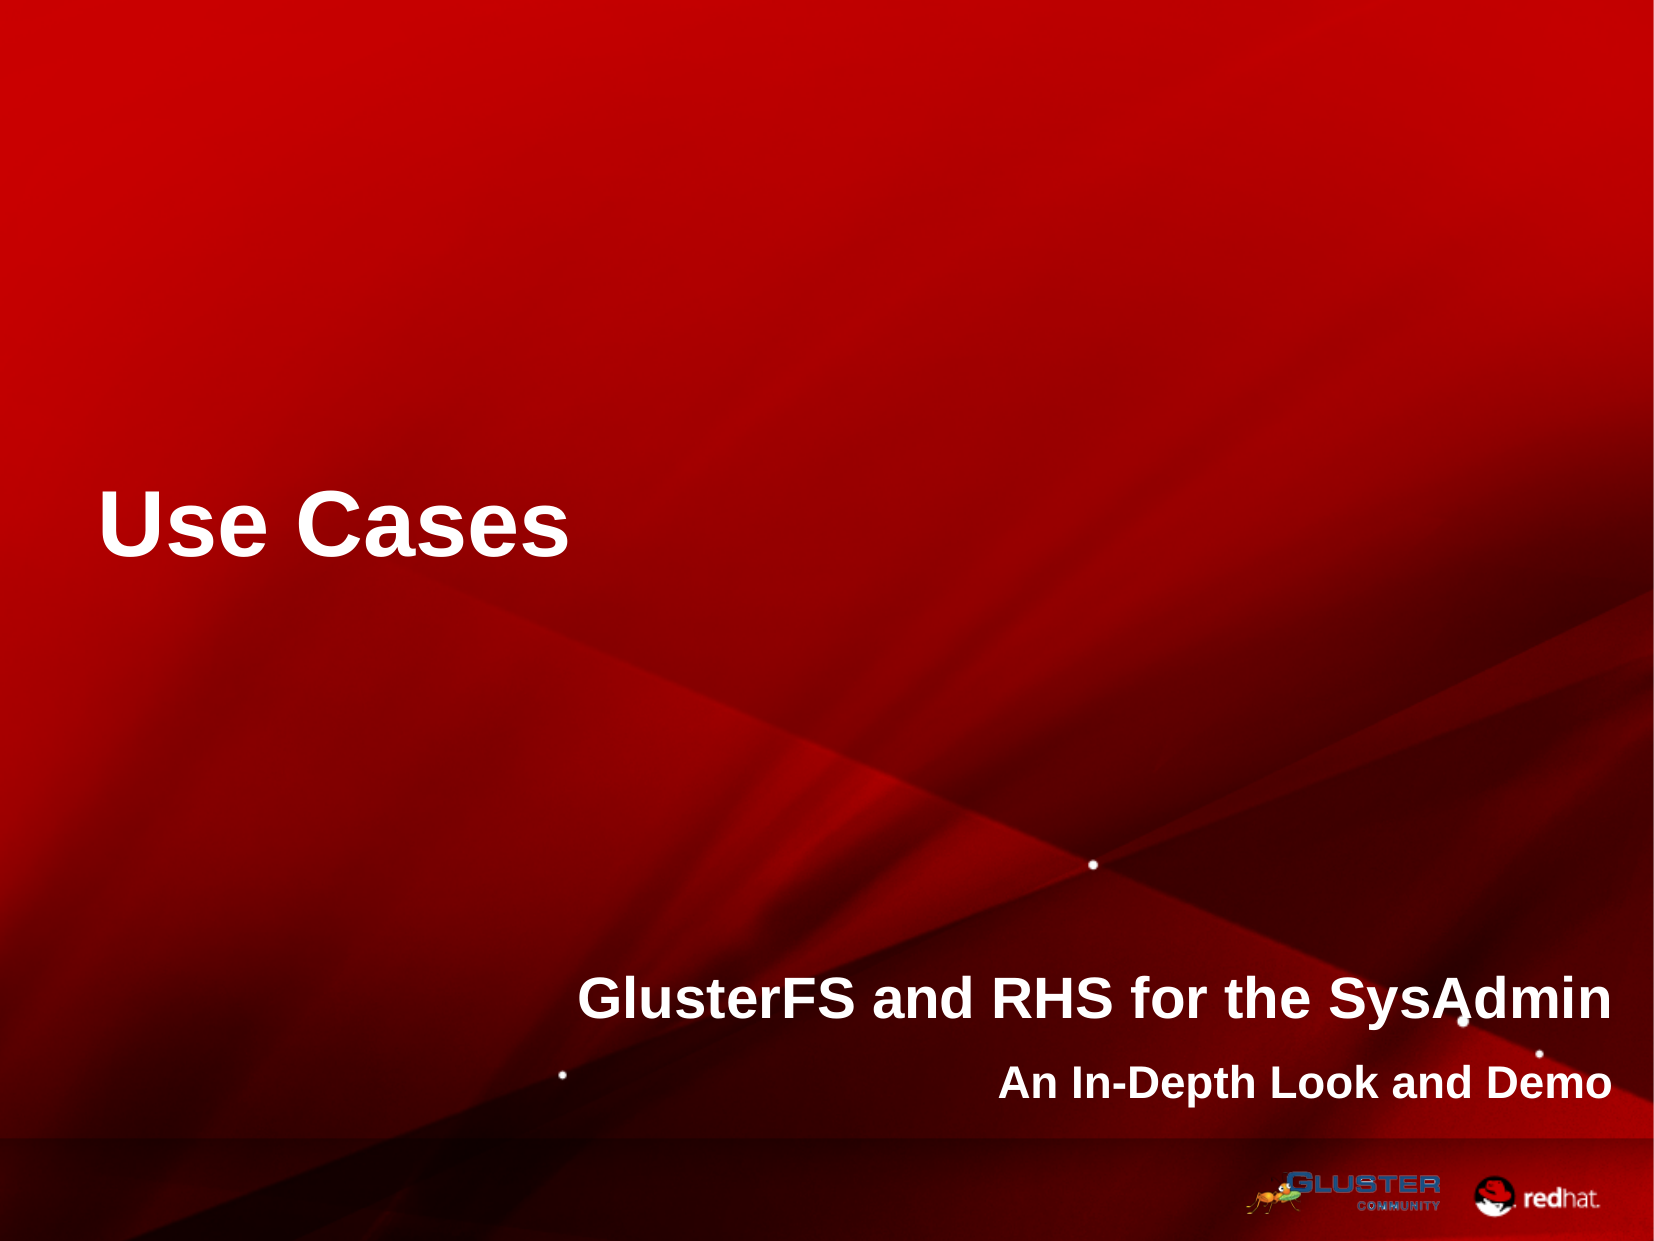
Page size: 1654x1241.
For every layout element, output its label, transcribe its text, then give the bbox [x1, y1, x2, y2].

title Use Cases [97, 430, 1586, 618]
picture [0, 0, 1654, 1241]
text_box GlusterFS and RHS for the SysAdmin An In-Depth Look and Demo [562, 958, 1629, 1116]
